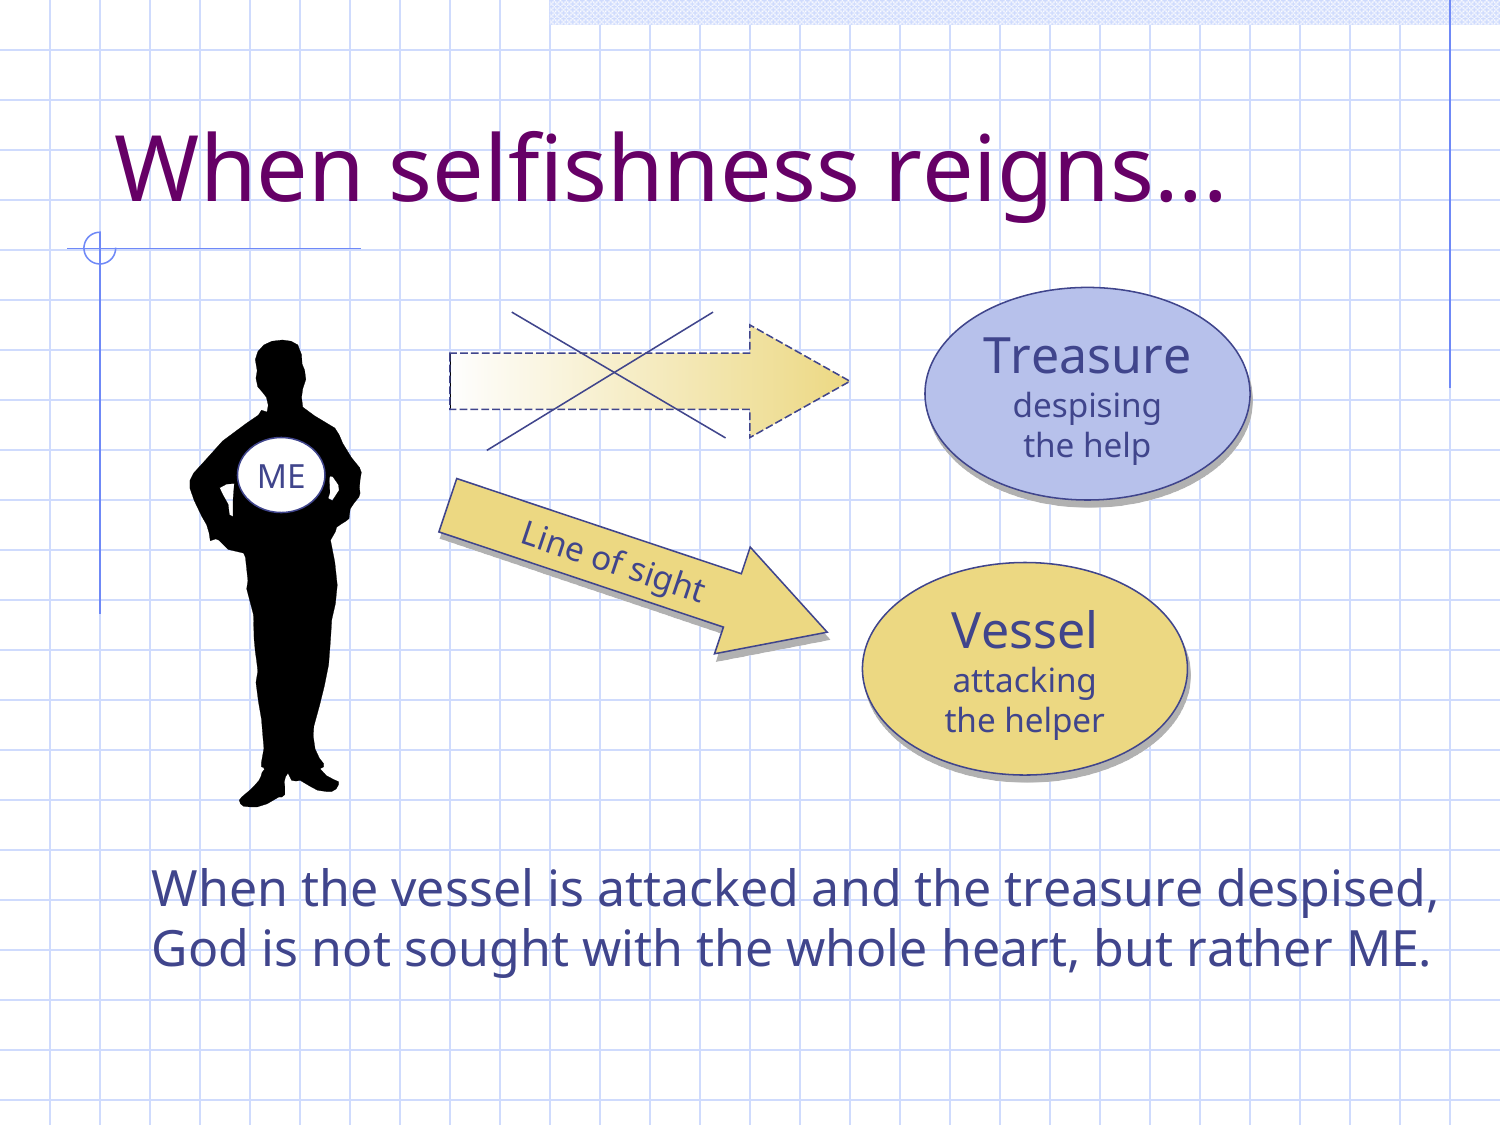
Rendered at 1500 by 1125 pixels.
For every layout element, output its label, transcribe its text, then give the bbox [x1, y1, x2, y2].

title When selfishness reigns... [99, 67, 1375, 228]
text_box Line of sight [438, 478, 828, 654]
text_box [556, 374, 674, 410]
text_box ME [237, 437, 325, 513]
text_box [585, 353, 643, 371]
text_box Treasure despising the help [924, 287, 1251, 501]
picture [1451, 0, 1500, 25]
text_box [449, 353, 611, 410]
picture [187, 337, 364, 810]
text_box Vessel attacking the helper [862, 562, 1188, 776]
text_box When the vessel is attacked and the treasure despised, God is not sought with the whole heart, but rather ME. [136, 849, 1456, 985]
picture [549, 0, 1449, 25]
text_box [617, 324, 850, 438]
